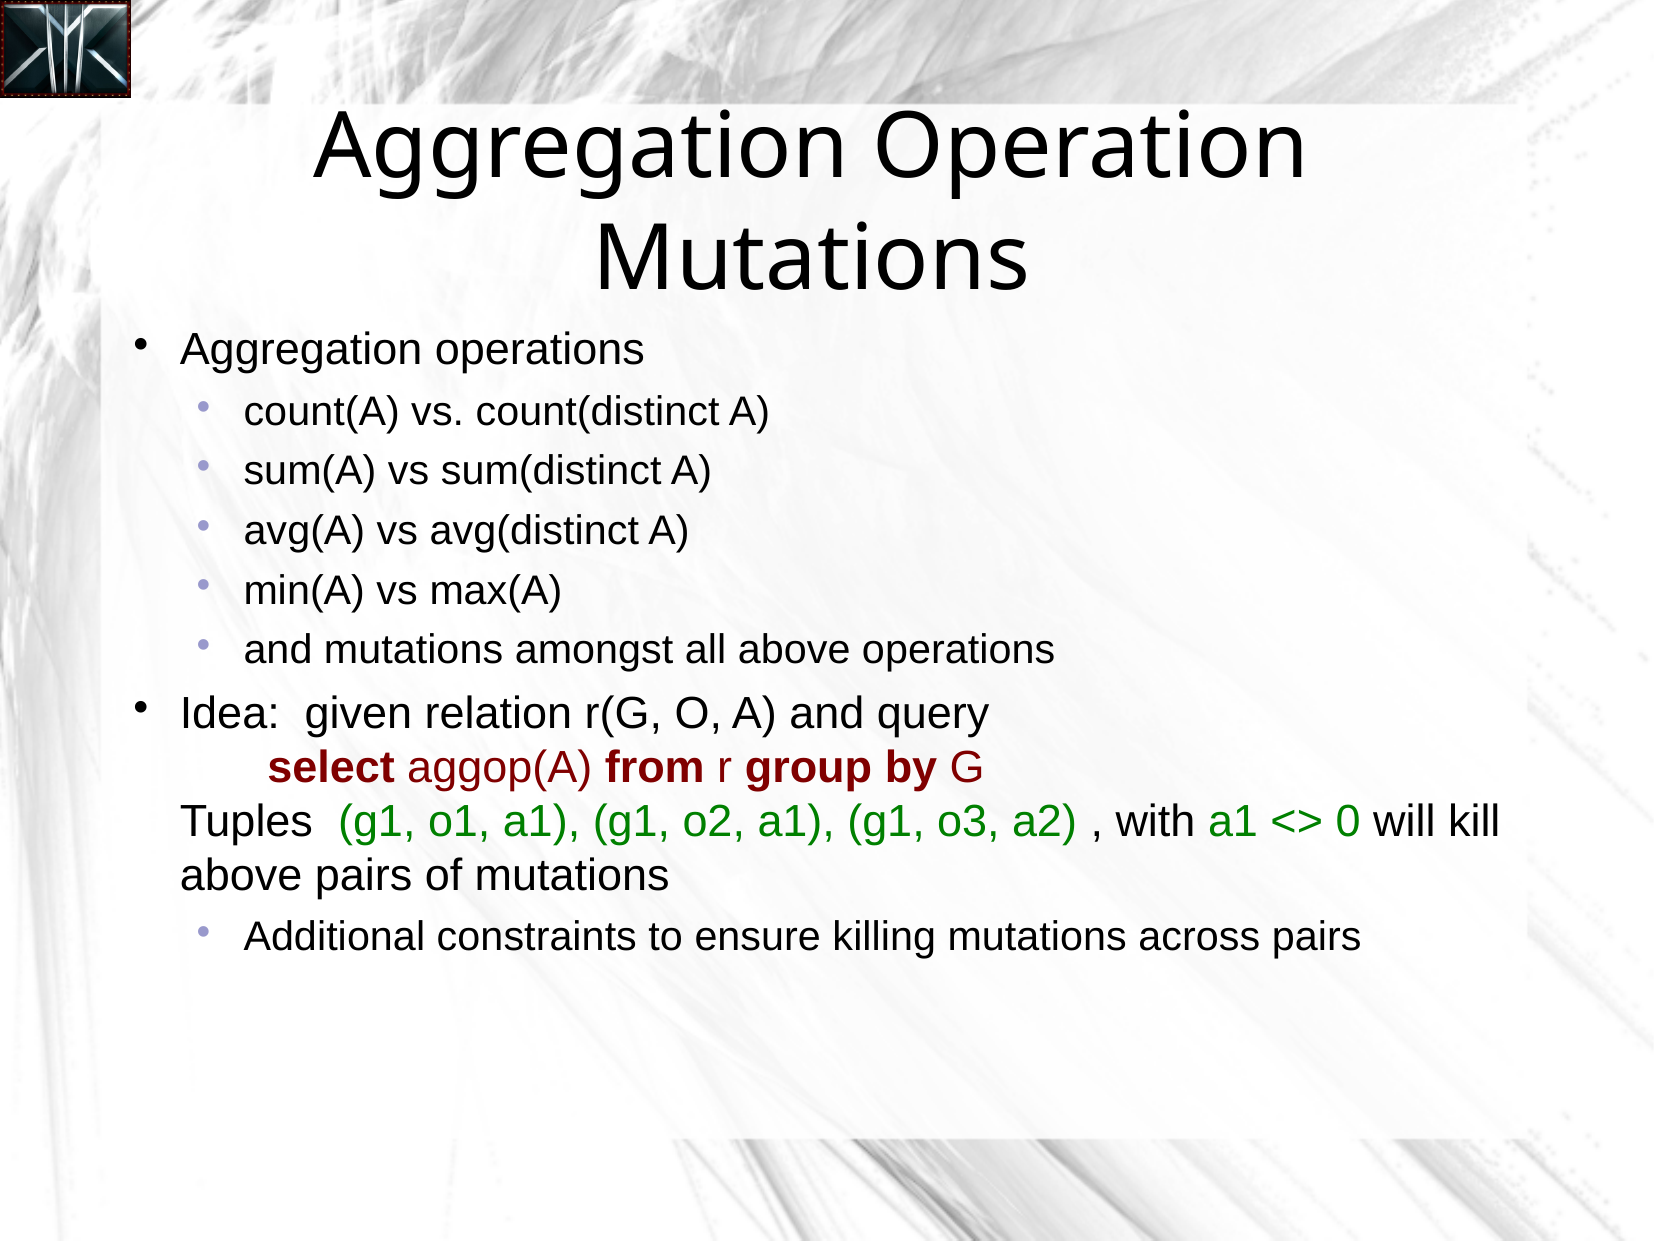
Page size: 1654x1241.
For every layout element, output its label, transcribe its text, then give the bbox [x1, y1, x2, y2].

picture [0, 0, 1654, 1241]
title Aggregation Operation Mutations [117, 112, 1506, 280]
list Aggregation operations count(A) vs. count(distinct A) sum(A) vs sum(distinct A) avg(A) vs avg(distinct A) min(A) vs max(A) and mutations amongst all above operations Idea: given relation r(G, O, A) and query select aggop(A) from r group by G Tuples (g1, o1, a1), (g1, o2, a1), (g1, o3, a2) , with a1 <> 0 will kill above pairs of mutations Additional constraints to ensure killing mutations across pairs [117, 319, 1571, 965]
